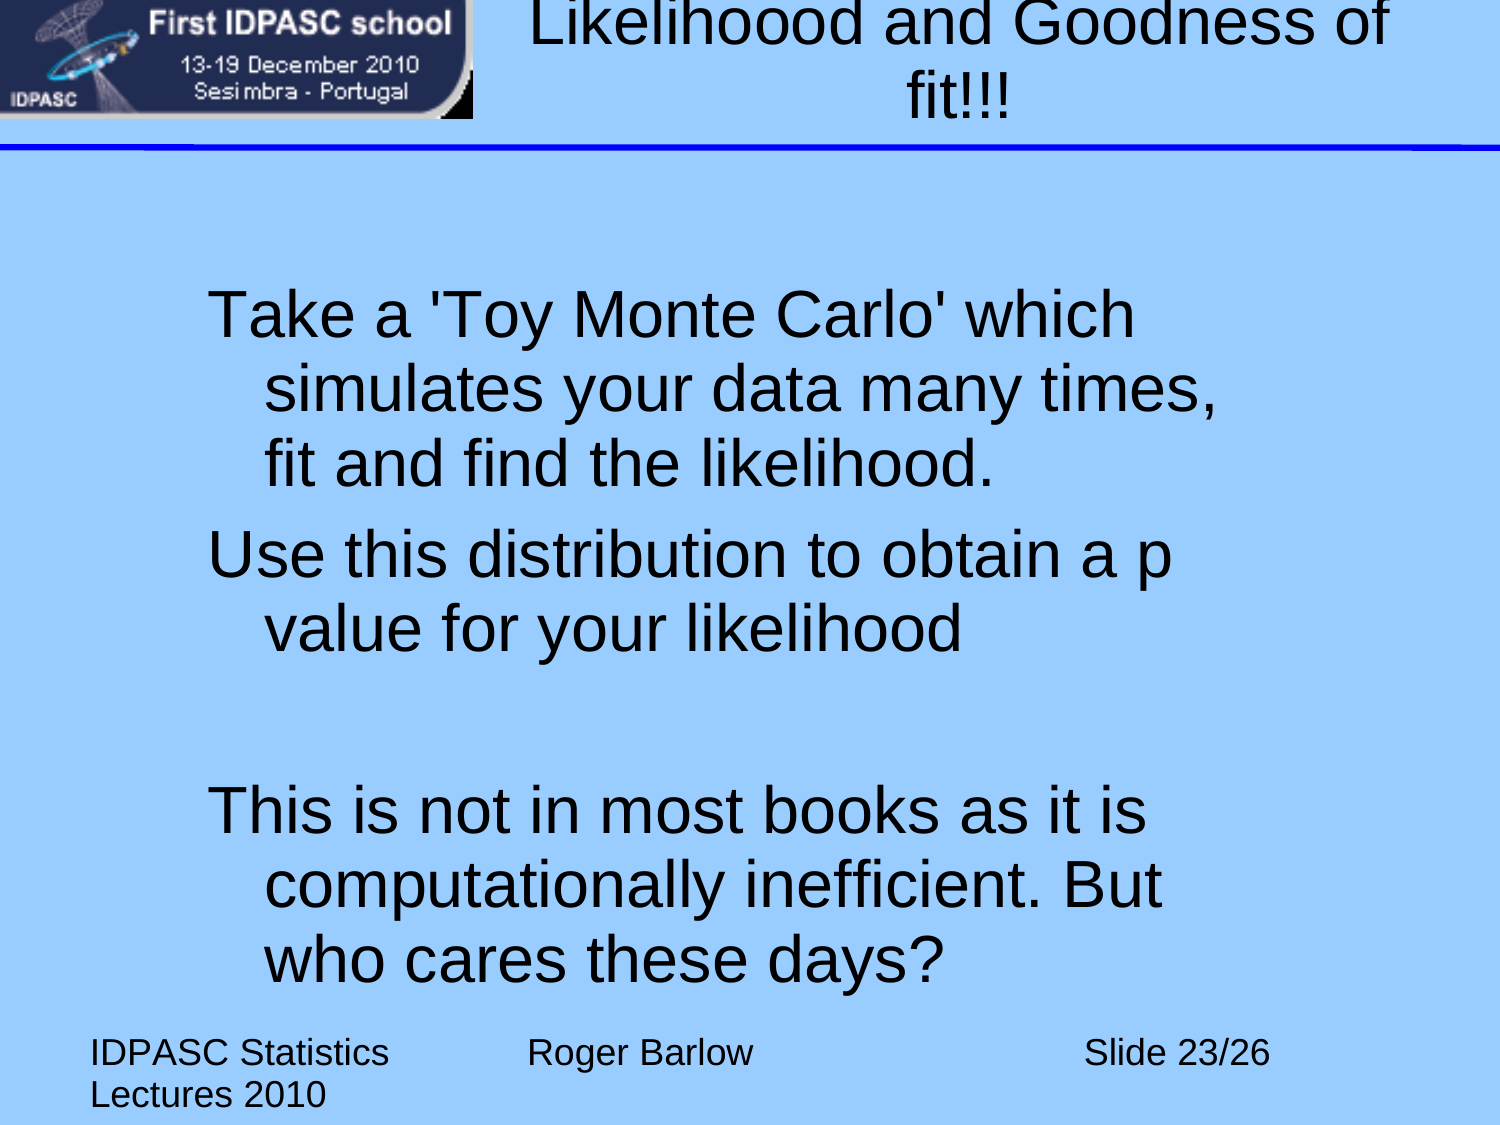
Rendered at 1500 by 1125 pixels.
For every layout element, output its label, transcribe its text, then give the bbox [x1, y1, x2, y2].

picture [0, 0, 473, 119]
list Take a 'Toy Monte Carlo' which simulates your data many times, fit and find the likelihood. Use this distribution to obtain a p value for your likelihood This is not in most books as it is computationally inefficient. But who cares these days? [193, 265, 1300, 1005]
title Likelihoood and Goodness of fit!!! [501, 0, 1418, 134]
